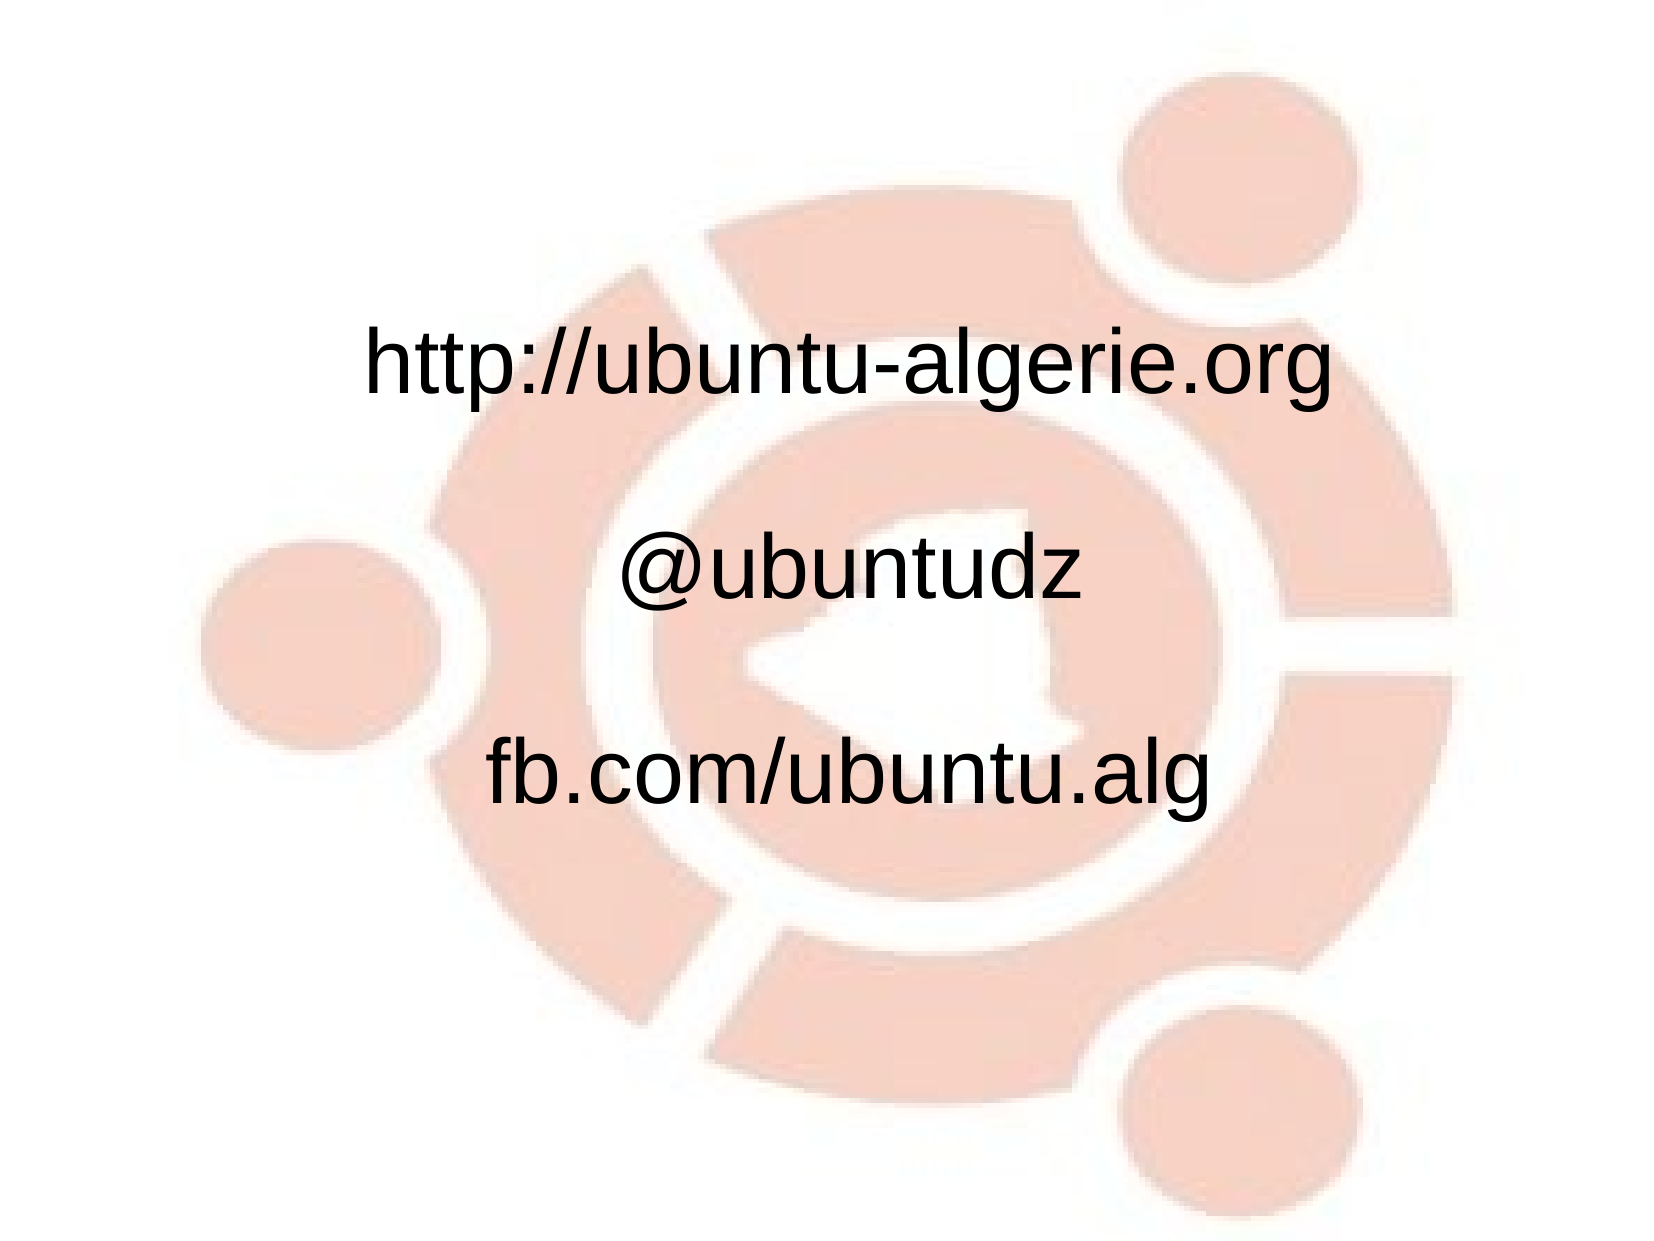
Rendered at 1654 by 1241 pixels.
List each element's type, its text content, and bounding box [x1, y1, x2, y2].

title http://ubuntu-algerie.org @ubuntudz fb.com/ubuntu.alg [106, 165, 1595, 969]
picture [0, 0, 1654, 1241]
